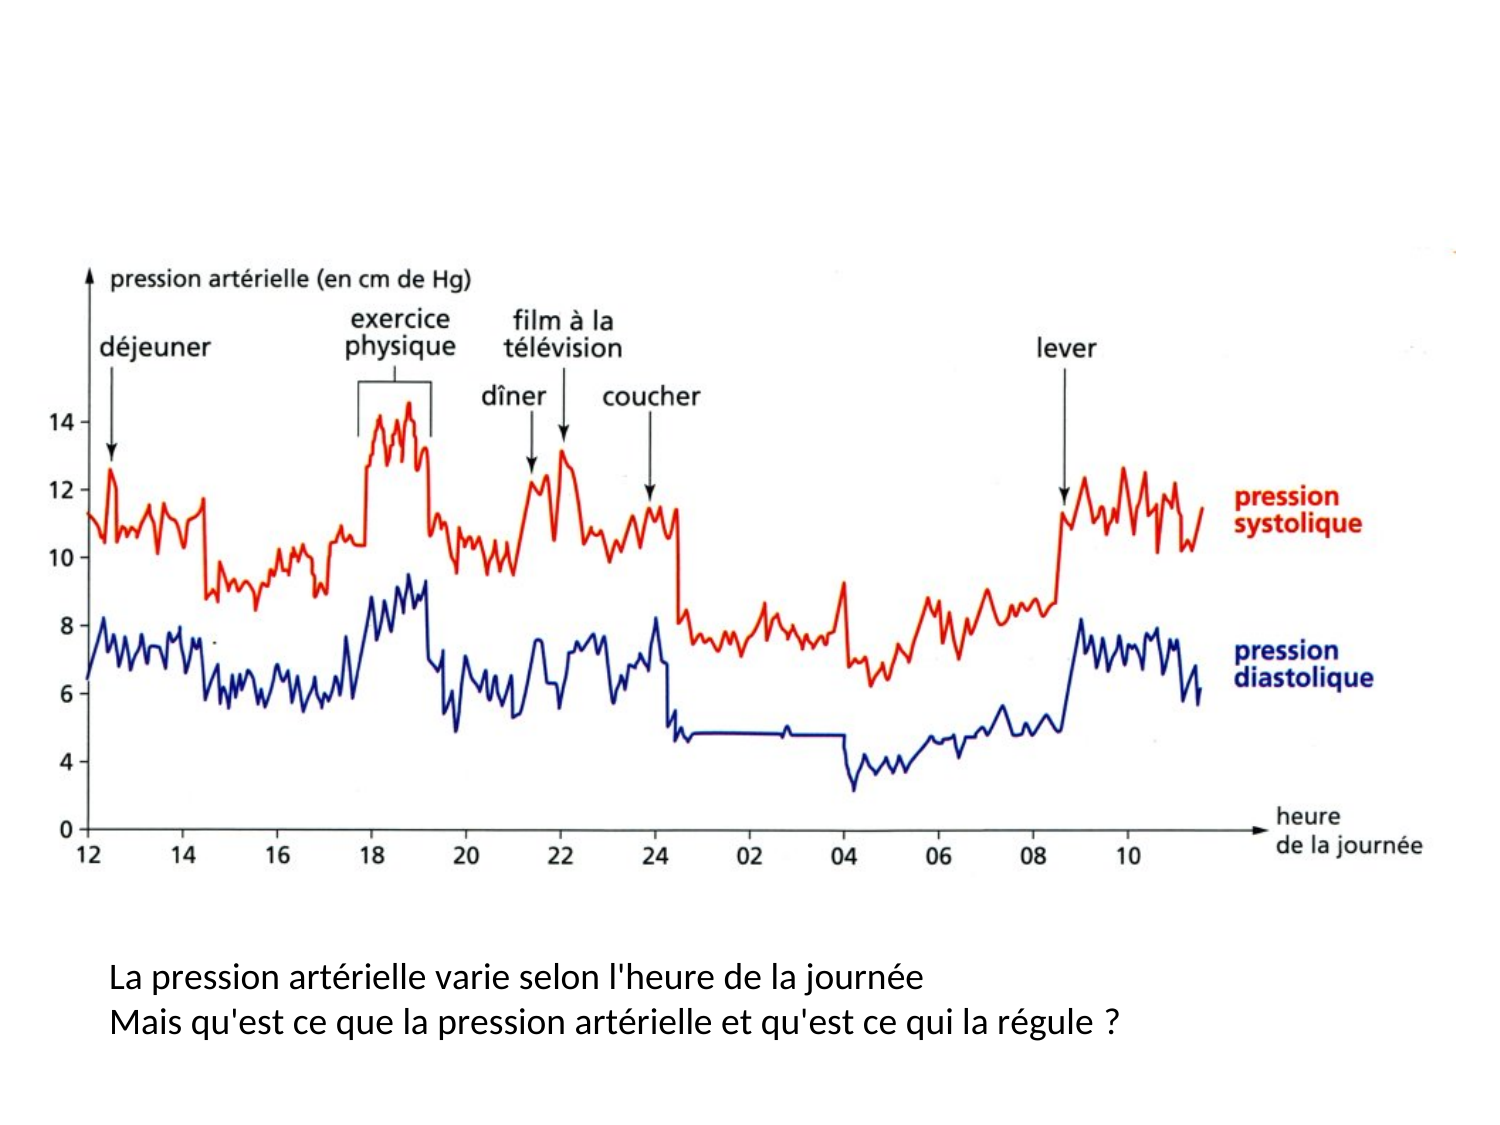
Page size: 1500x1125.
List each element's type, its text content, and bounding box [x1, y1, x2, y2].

text_box La pression artérielle varie selon l'heure de la journée Mais qu'est ce que la pression artérielle et qu'est ce qui la régule ? [94, 944, 1137, 1050]
picture [37, 236, 1456, 886]
